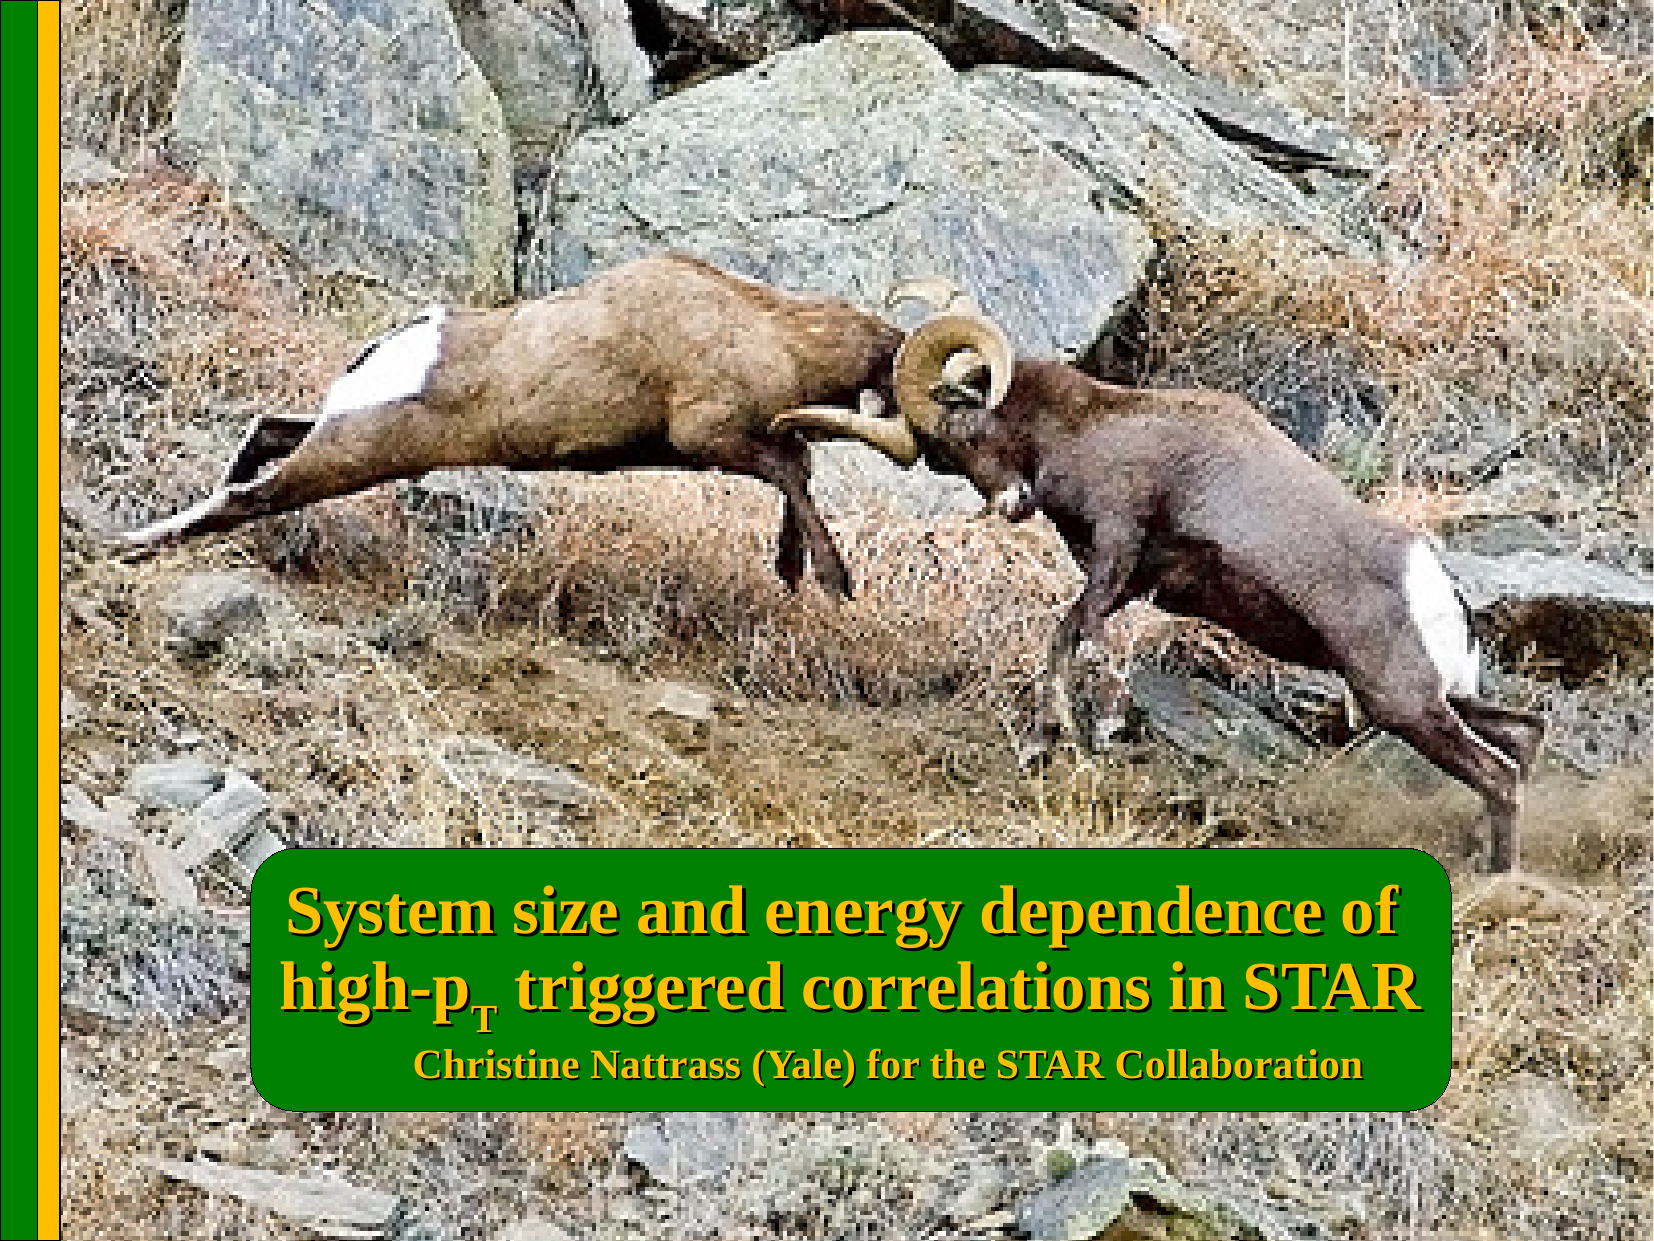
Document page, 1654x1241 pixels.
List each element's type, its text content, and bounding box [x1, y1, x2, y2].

text_box System size and energy dependence of high-pT triggered correlations in STAR Christine Nattrass (Yale) for the STAR Collaboration [250, 848, 1452, 1112]
text_box [0, 0, 61, 1241]
picture [61, 0, 1654, 1241]
